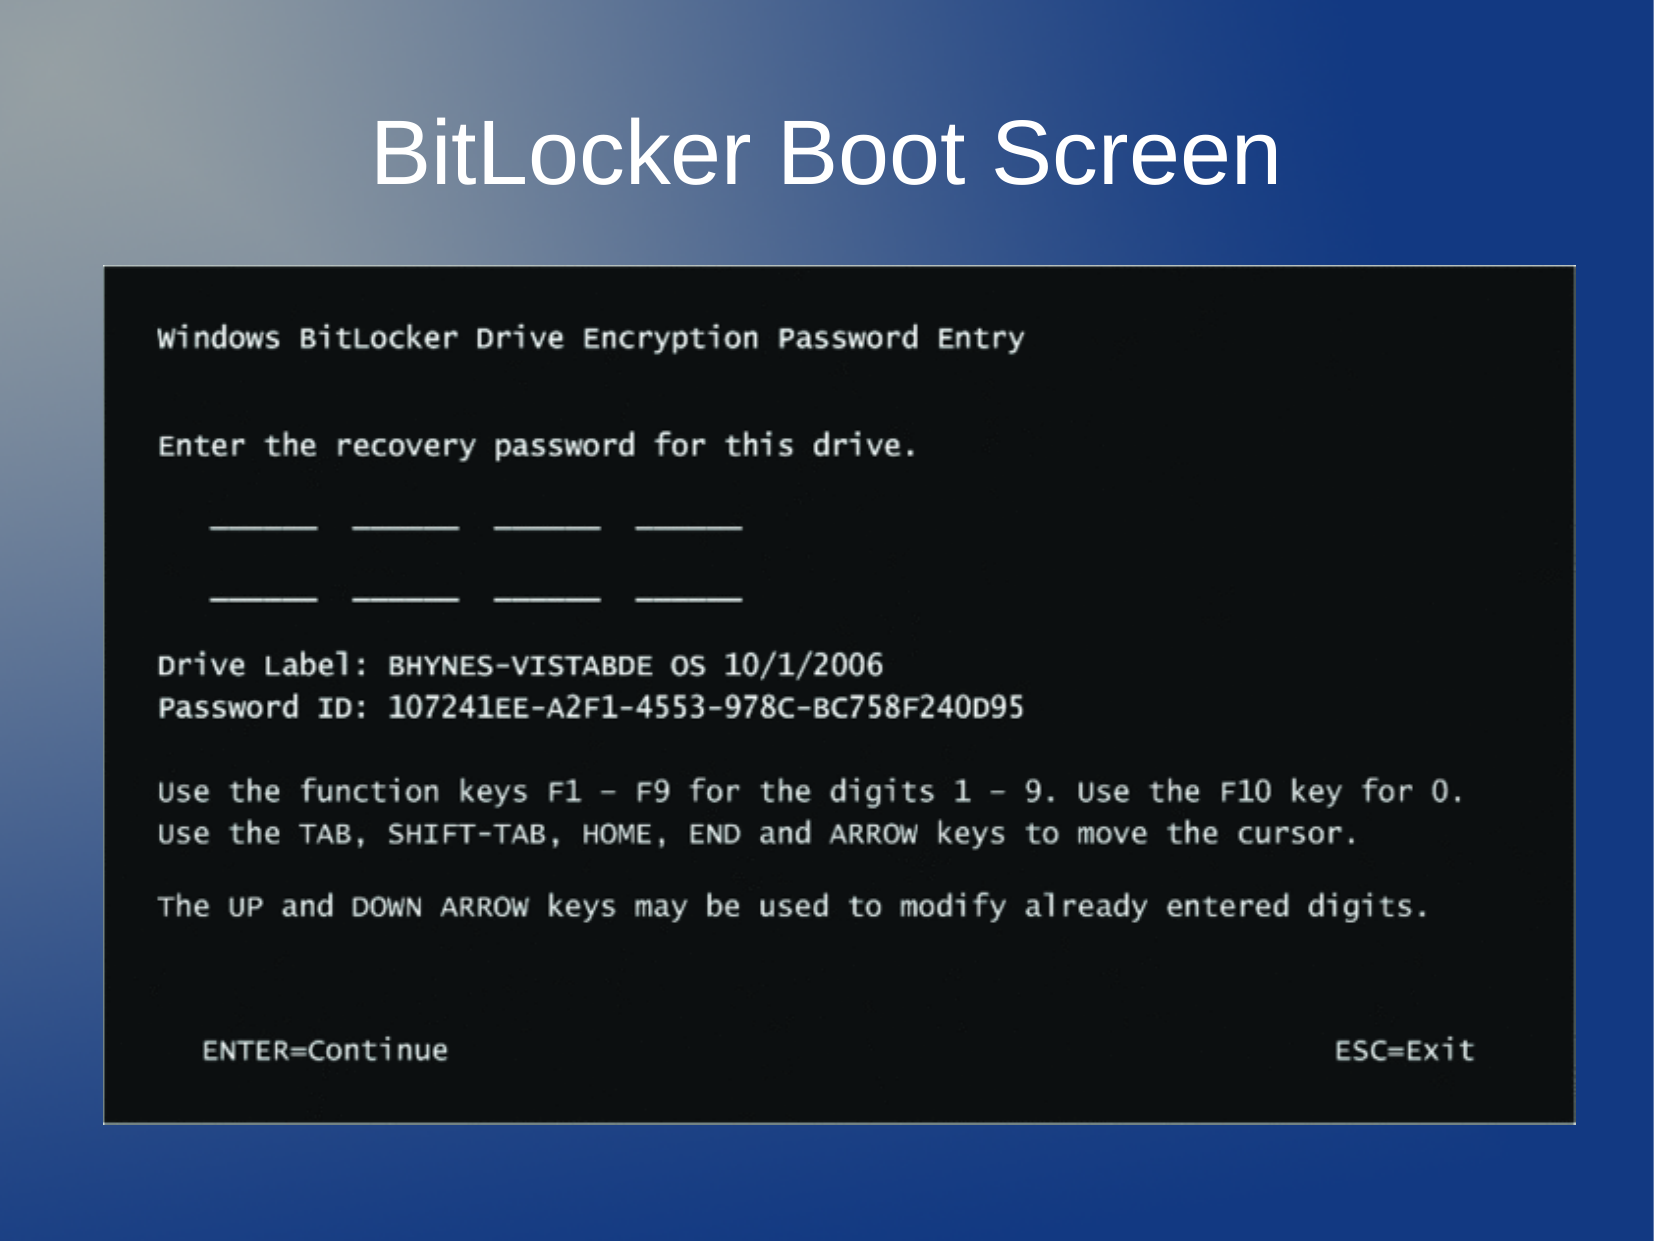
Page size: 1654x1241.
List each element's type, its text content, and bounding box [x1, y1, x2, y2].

title BitLocker Boot Screen [82, 49, 1571, 257]
picture [0, 0, 1654, 1241]
